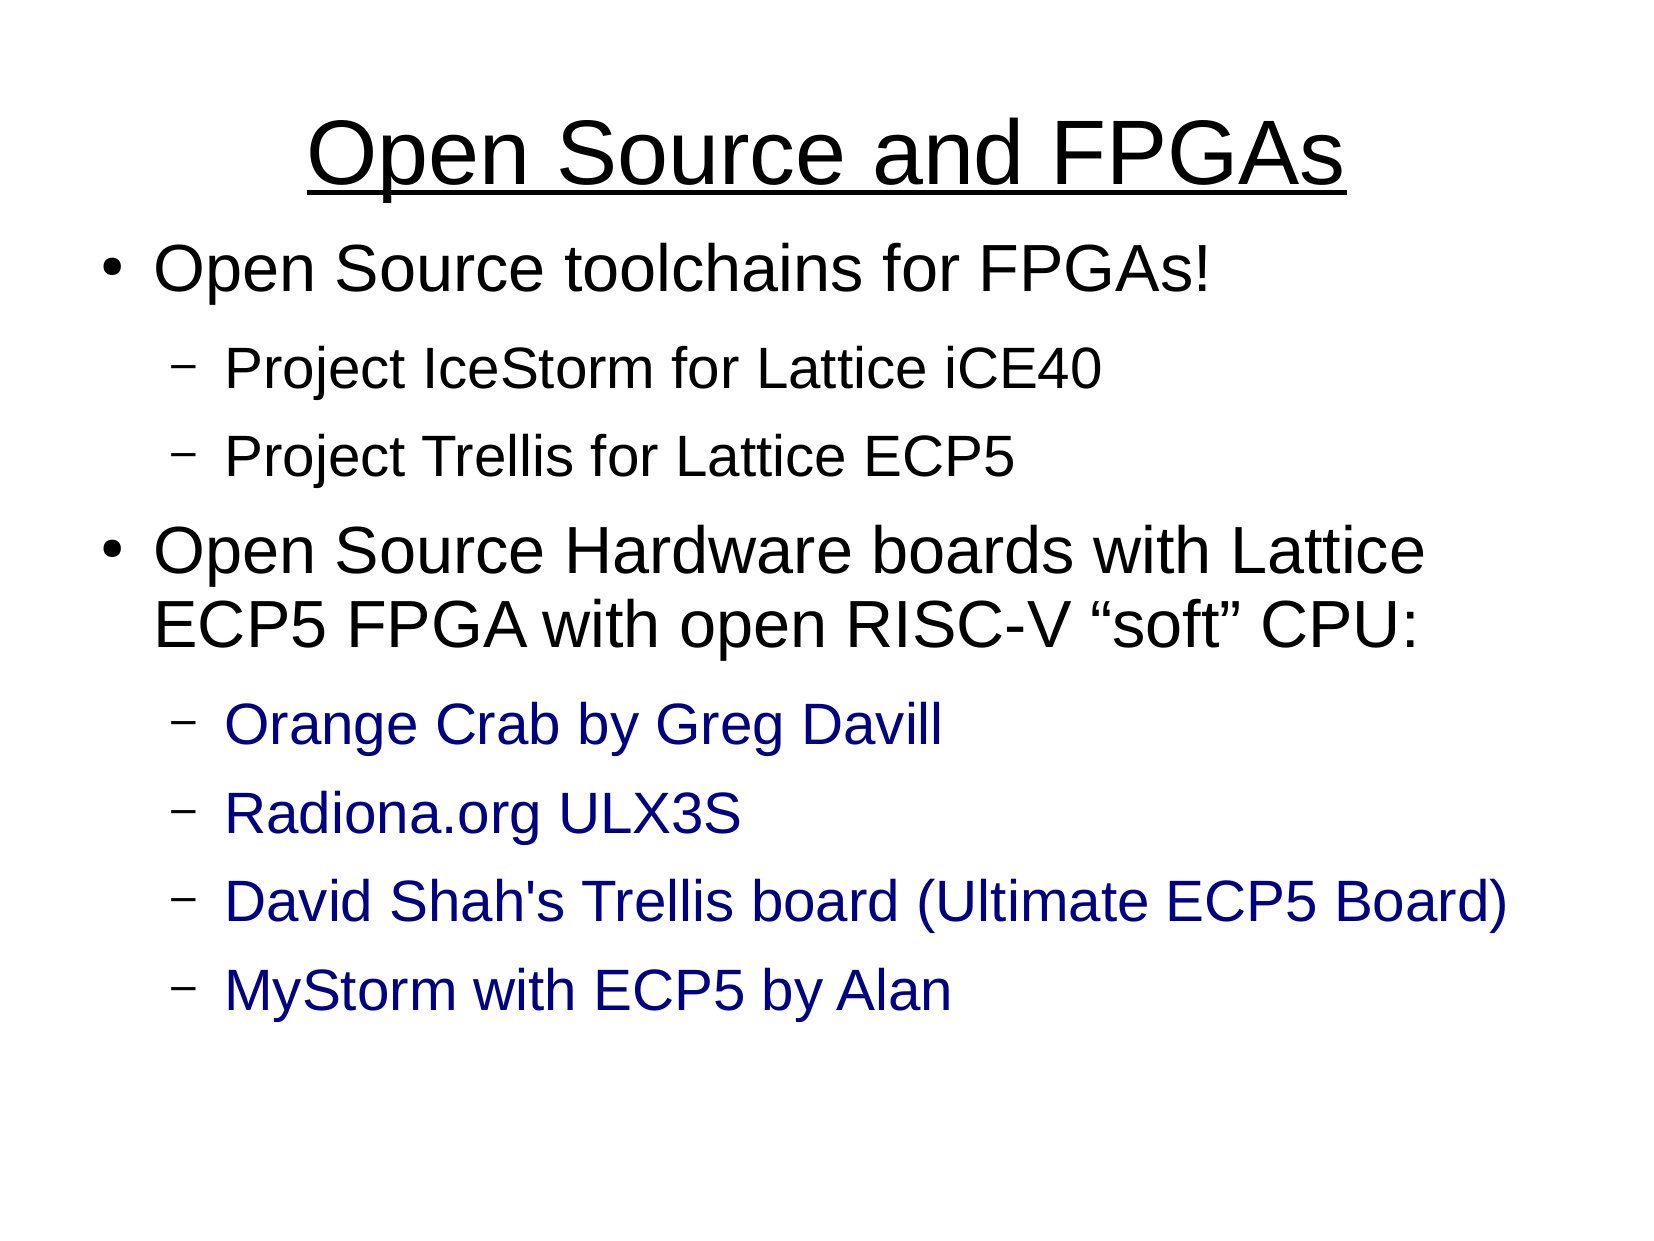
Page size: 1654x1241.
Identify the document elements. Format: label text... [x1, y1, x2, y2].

title Open Source and FPGAs [82, 49, 1571, 257]
list Open Source toolchains for FPGAs! Project IceStorm for Lattice iCE40 Project Trellis for Lattice ECP5 Open Source Hardware boards with Lattice ECP5 FPGA with open RISC-V “soft” CPU: Orange Crab by Greg Davill Radiona.org ULX3S David Shah's Trellis board (Ultimate ECP5 Board) MyStorm with ECP5 by Alan [82, 257, 1571, 1044]
